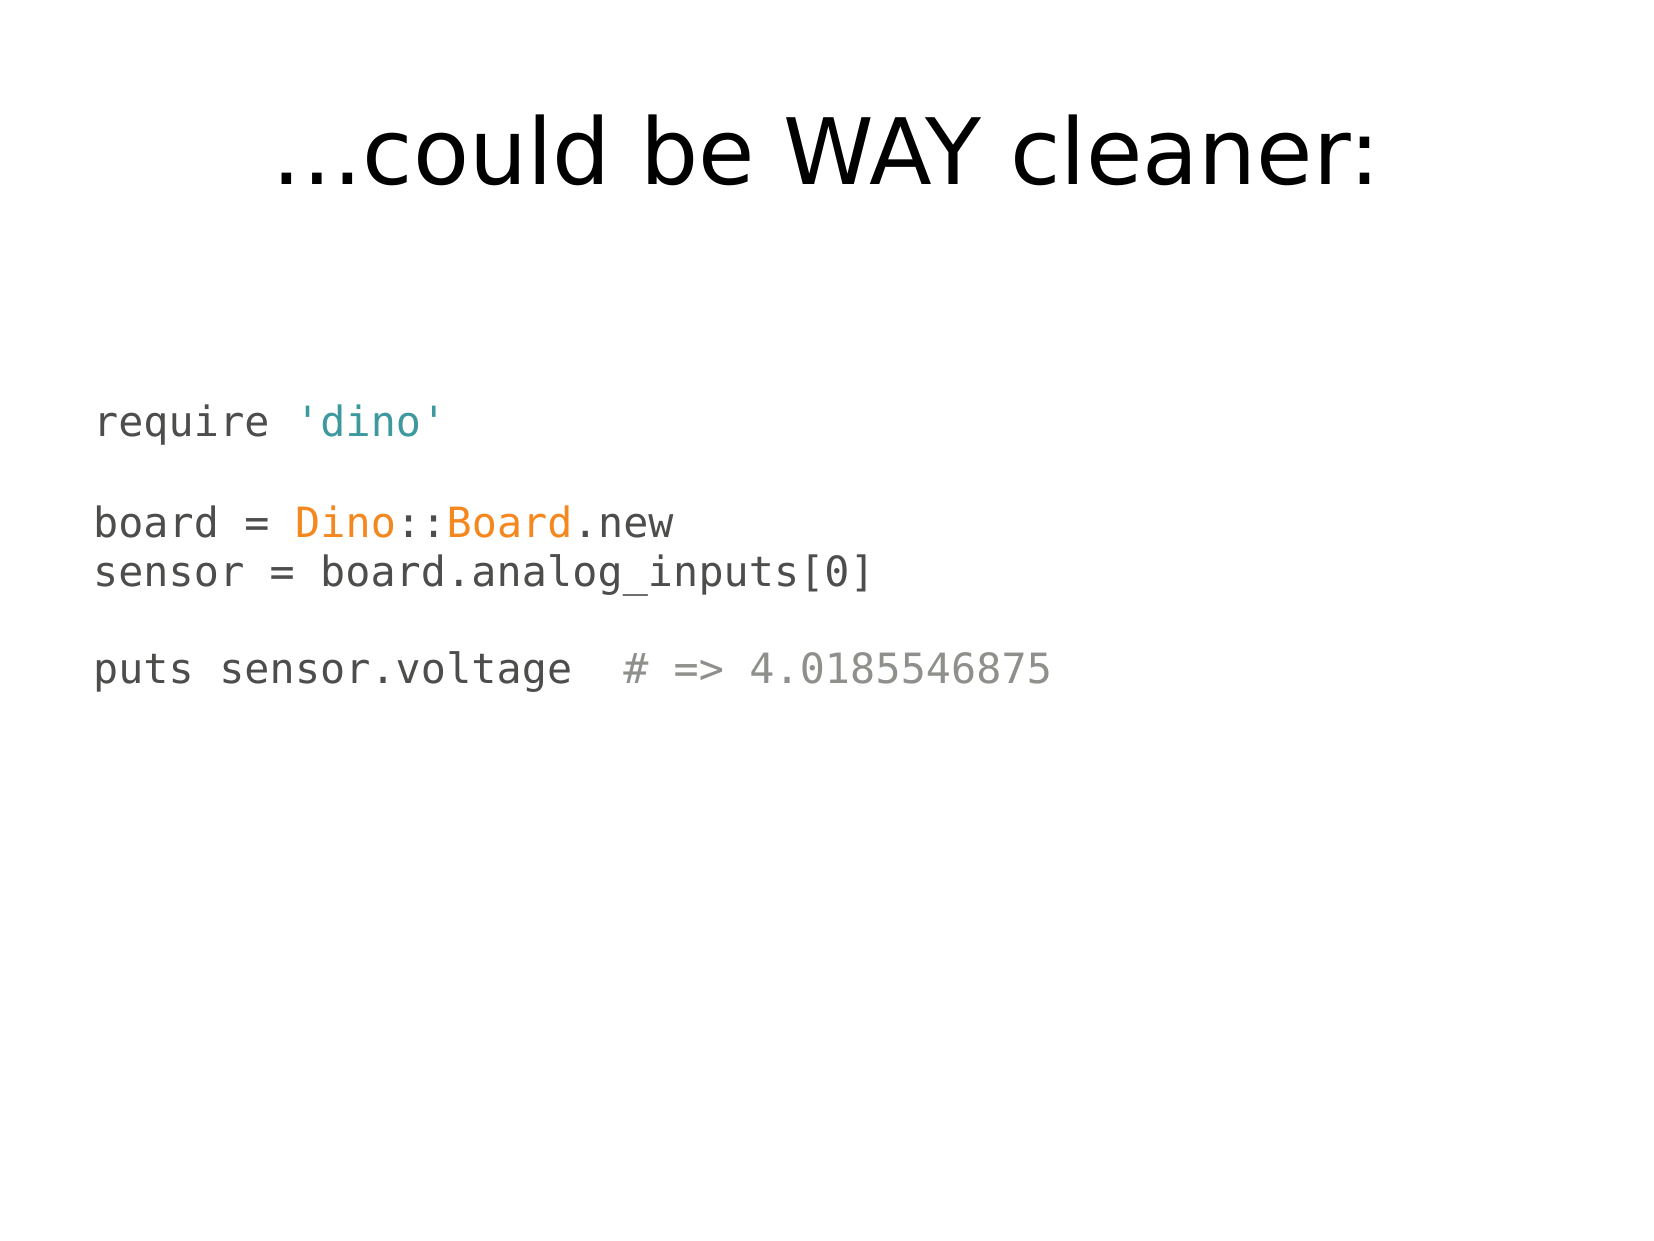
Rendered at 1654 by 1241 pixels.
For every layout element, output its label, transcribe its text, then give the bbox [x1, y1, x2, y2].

title …could be WAY cleaner: [82, 49, 1571, 257]
text_box require 'dino' board = Dino::Board.new sensor = board.analog_inputs[0] puts sensor.voltage # => 4.0185546875 [78, 390, 1565, 1066]
